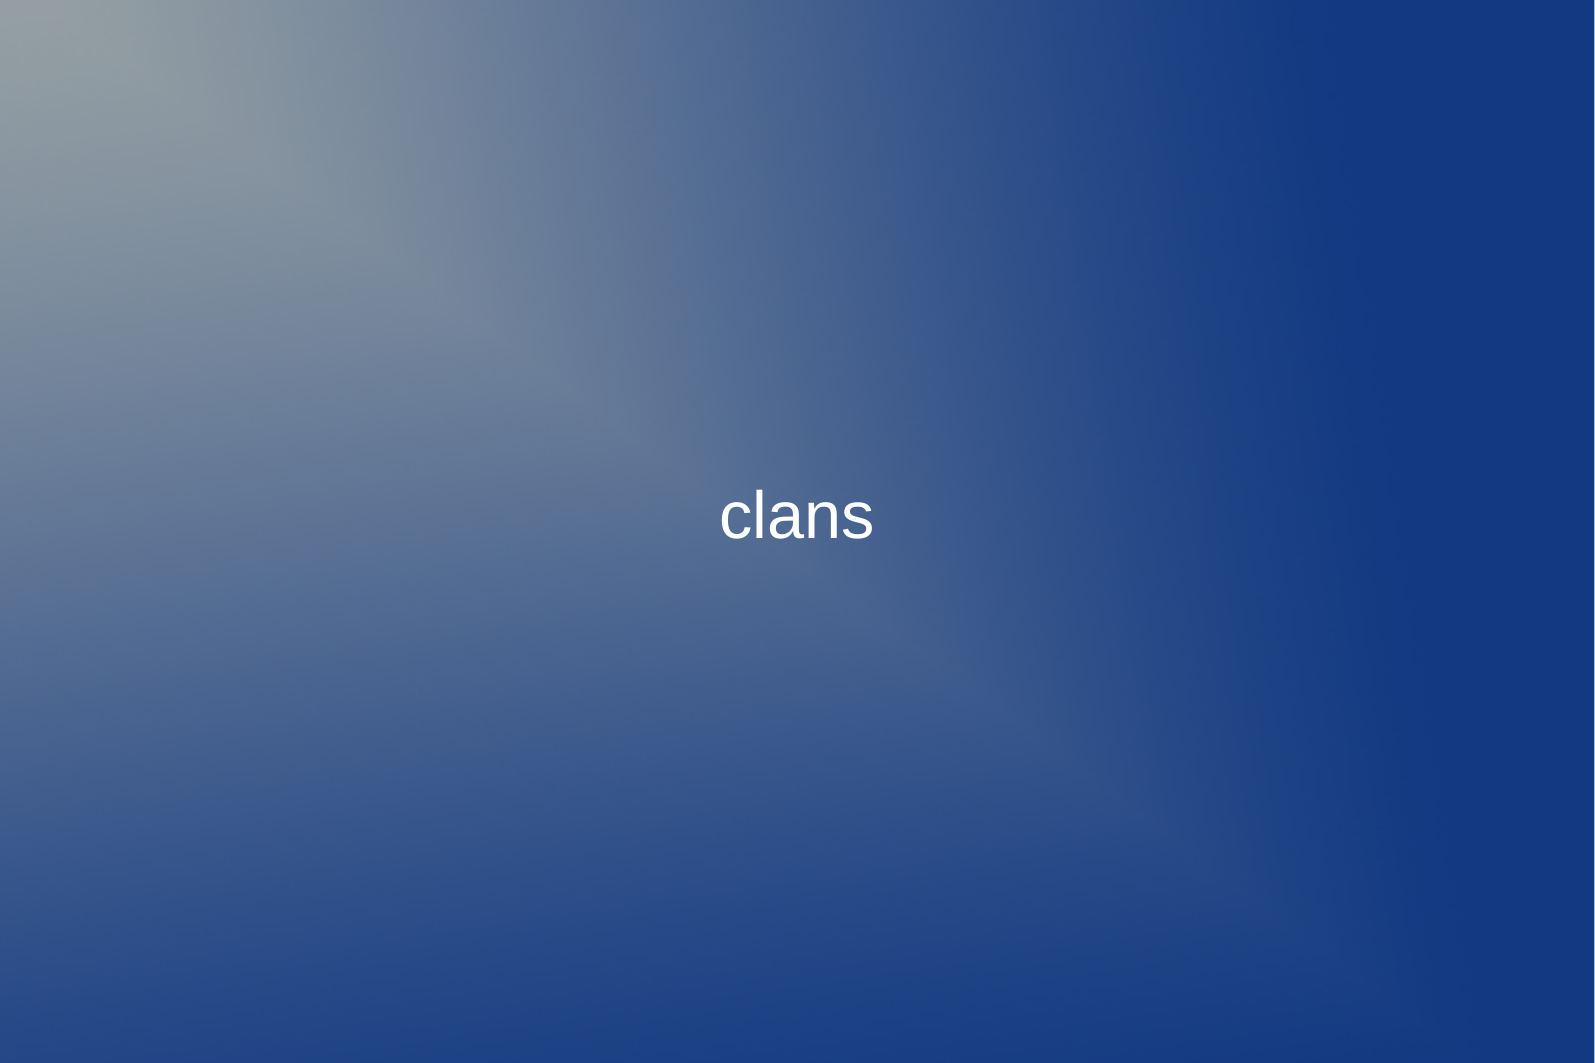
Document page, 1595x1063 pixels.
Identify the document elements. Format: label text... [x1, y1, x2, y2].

subtitle clans [79, 49, 1515, 982]
picture [0, 0, 1595, 1063]
